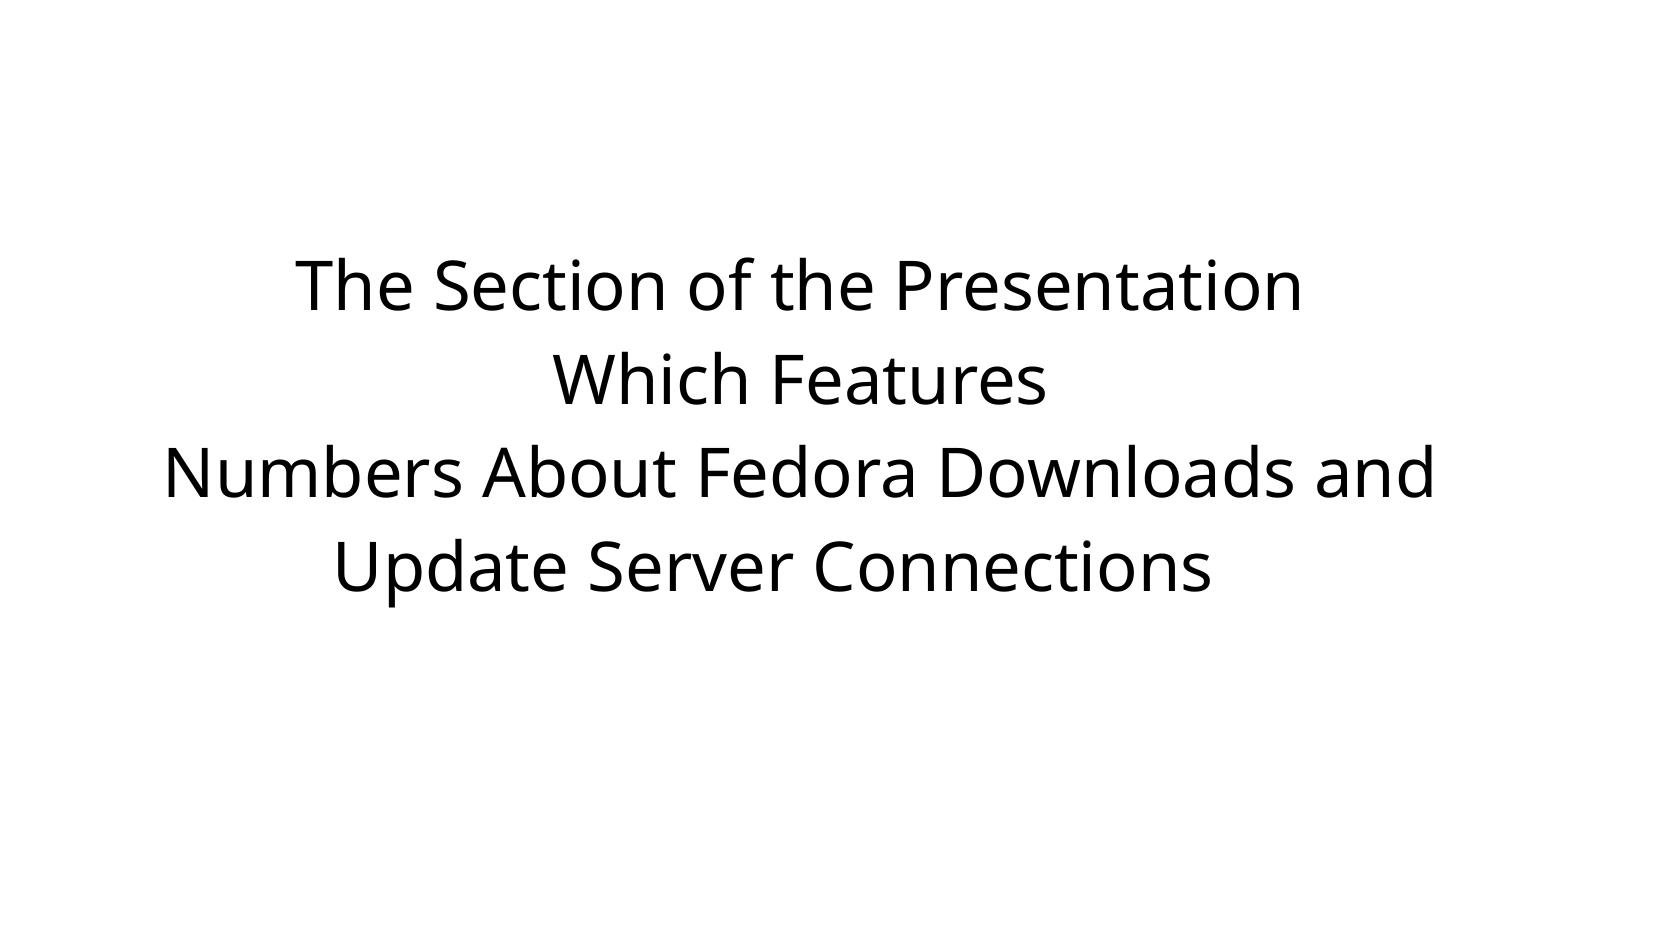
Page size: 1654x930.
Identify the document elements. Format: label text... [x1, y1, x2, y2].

title The Section of the Presentation Which Features Numbers About Fedora Downloads and Update Server Connections [56, 229, 1545, 619]
